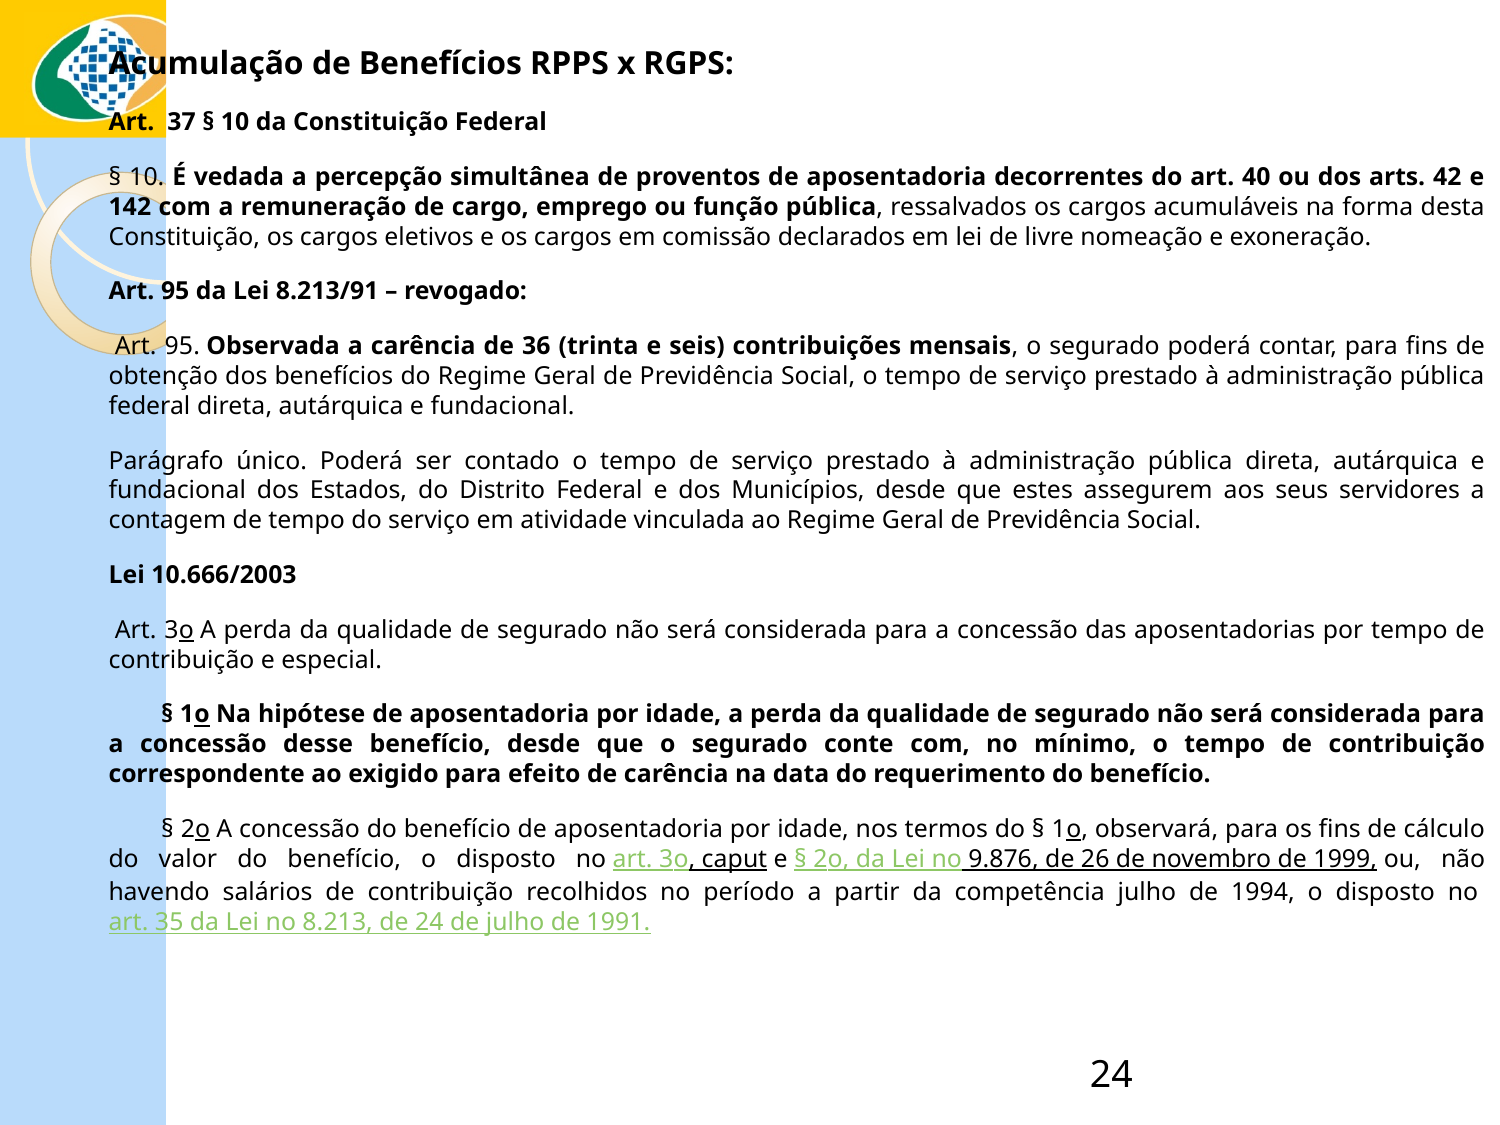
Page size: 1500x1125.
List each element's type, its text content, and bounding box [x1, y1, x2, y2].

slide_number <número> [1074, 1042, 1425, 1103]
list Acumulação de Benefícios RPPS x RGPS: Art. 37 § 10 da Constituição Federal § 10. É vedada a percepção simultânea de proventos de aposentadoria decorrentes do art. 40 ou dos arts. 42 e 142 com a remuneração de cargo, emprego ou função pública, ressalvados os cargos acumuláveis na forma desta Constituição, os cargos eletivos e os cargos em comissão declarados em lei de livre nomeação e exoneração. Art. 95 da Lei 8.213/91 – revogado: Art. 95. Observada a carência de 36 (trinta e seis) contribuições mensais, o segurado poderá contar, para fins de obtenção dos benefícios do Regime Geral de Previdência Social, o tempo de serviço prestado à administração pública federal direta, autárquica e fundacional. Parágrafo único. Poderá ser contado o tempo de serviço prestado à administração pública direta, autárquica e fundacional dos Estados, do Distrito Federal e dos Municípios, desde que estes assegurem aos seus servidores a contagem de tempo do serviço em atividade vinculada ao Regime Geral de Previdência Social. Lei 10.666/2003 Art. 3o A perda da qualidade de segurado não será considerada para a concessão das aposentadorias por tempo de contribuição e especial. § 1o Na hipótese de aposentadoria por idade, a perda da qualidade de segurado não será considerada para a concessão desse benefício, desde que o segurado conte com, no mínimo, o tempo de contribuição correspondente ao exigido para efeito de carência na data do requerimento do benefício. § 2o A concessão do benefício de aposentadoria por idade, nos termos do § 1o, observará, para os fins de cálculo do valor do benefício, o disposto no art. 3o, caput e § 2o, da Lei no 9.876, de 26 de novembro de 1999, ou, não havendo salários de contribuição recolhidos no período a partir da competência julho de 1994, o disposto no art. 35 da Lei no 8.213, de 24 de julho de 1991. [93, 35, 1500, 1070]
picture [24, 12, 93, 125]
title [76, 0, 1500, 102]
